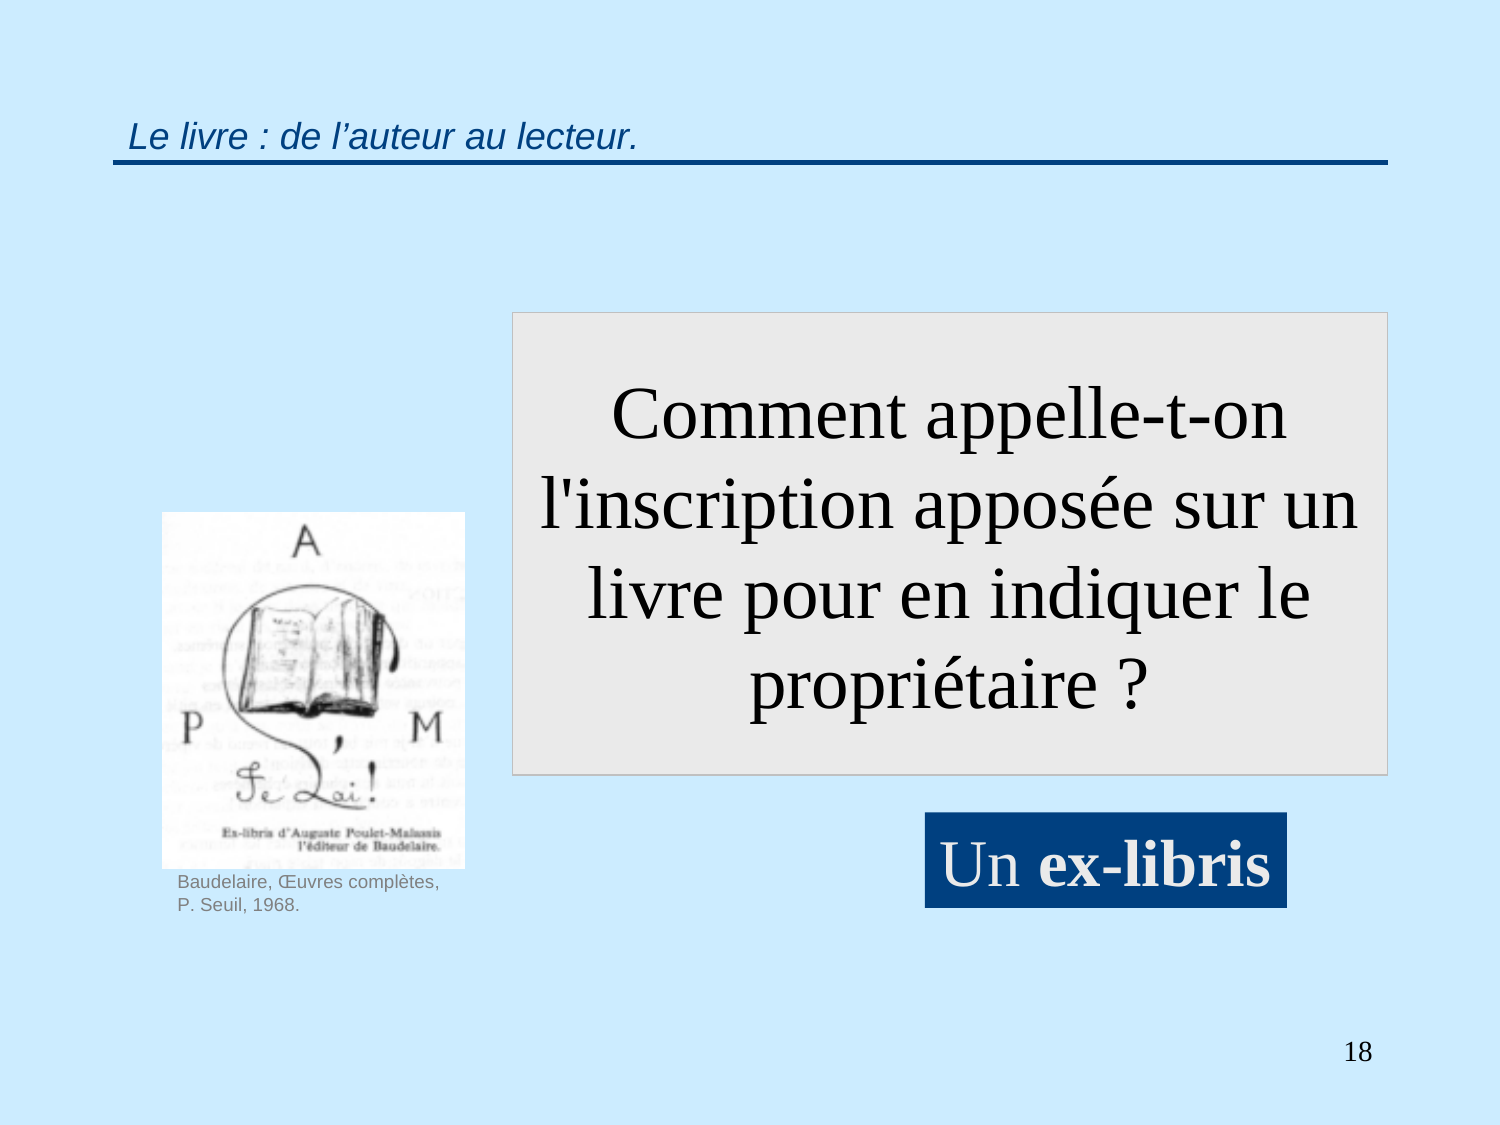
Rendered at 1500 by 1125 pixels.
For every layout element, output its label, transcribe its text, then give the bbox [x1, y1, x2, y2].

title Comment appelle-t-on l'inscription apposée sur un livre pour en indiquer le propriétaire ? [512, 312, 1388, 775]
text_box Le livre : de l’auteur au lecteur. [113, 104, 655, 160]
text_box Baudelaire, Œuvres complètes, P. Seuil, 1968. [162, 862, 475, 923]
text_box Un ex-libris [924, 812, 1287, 908]
picture [162, 512, 465, 862]
